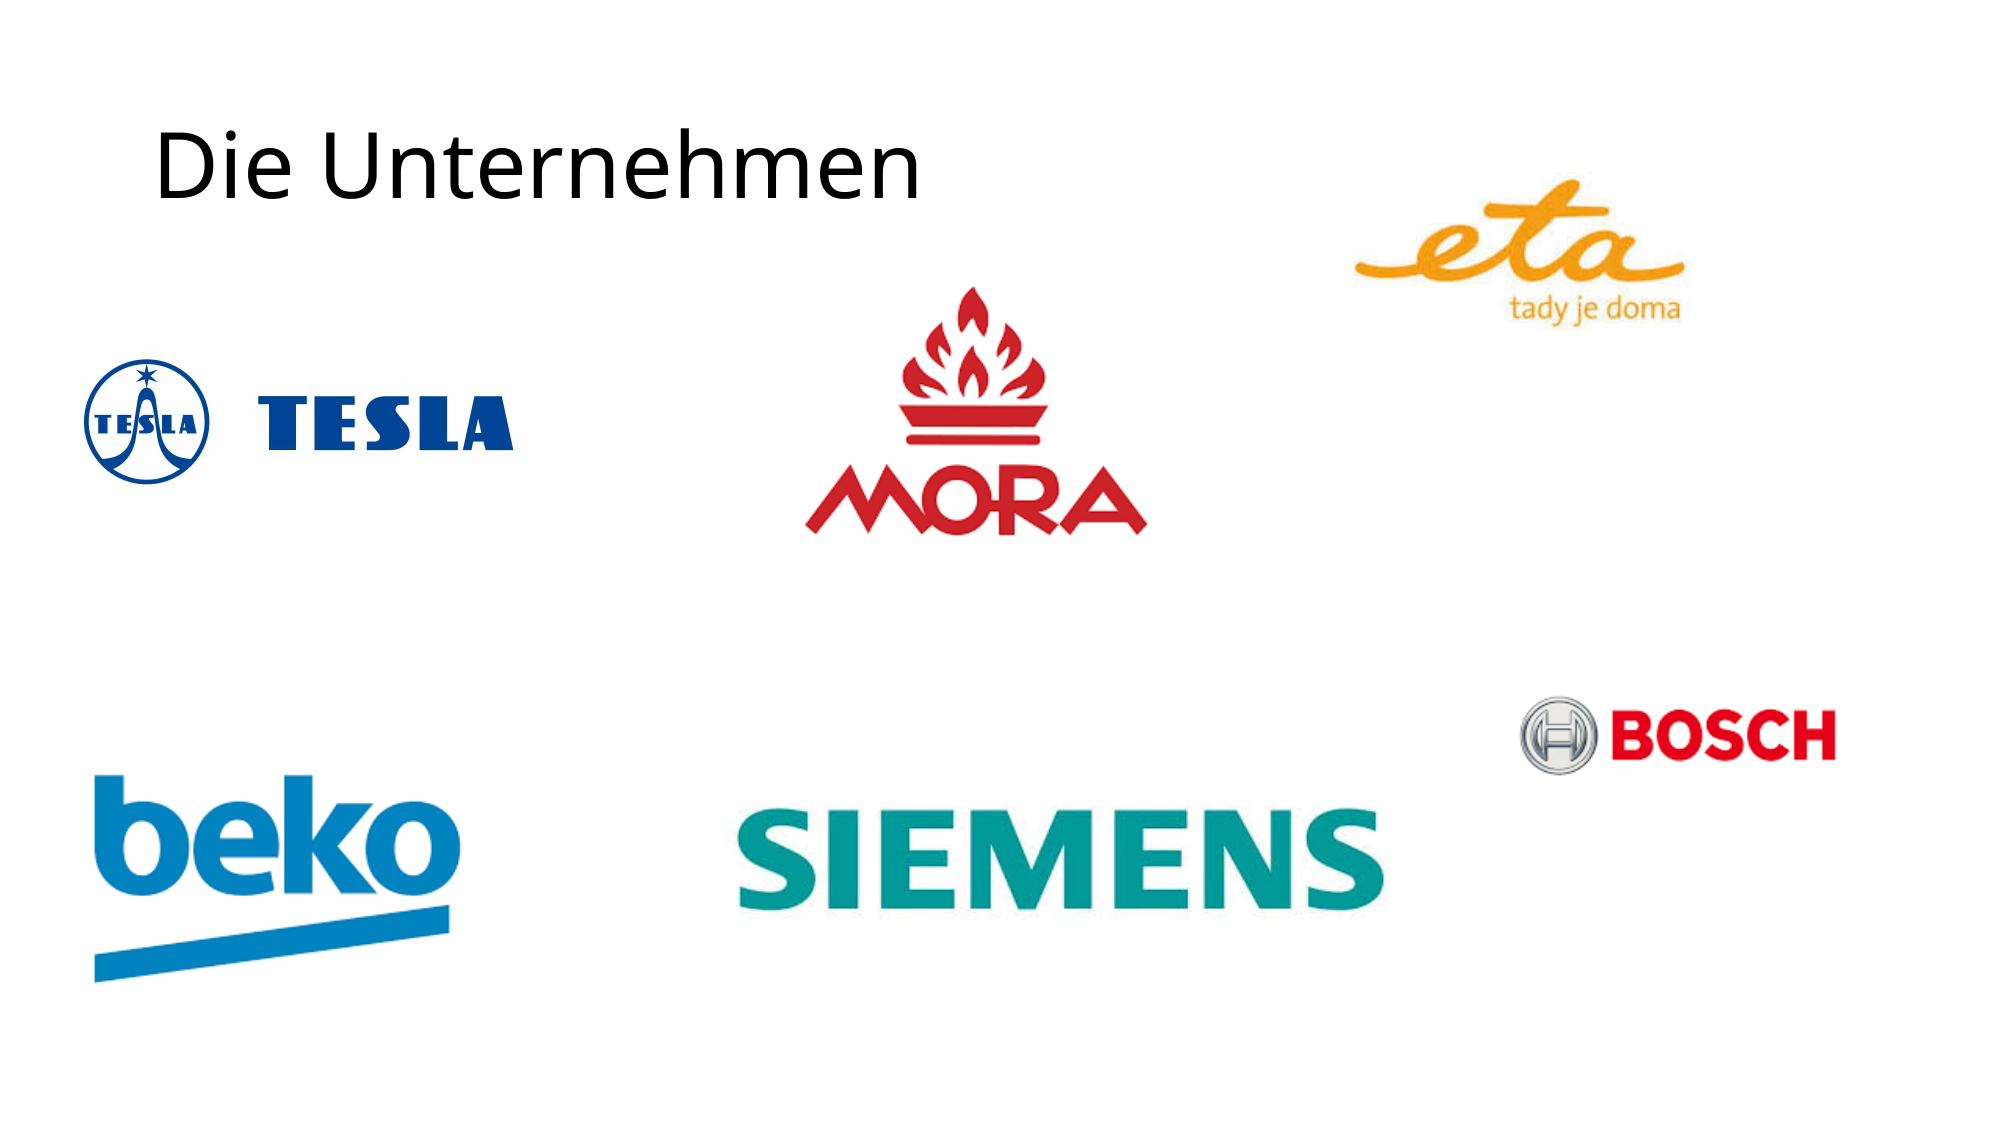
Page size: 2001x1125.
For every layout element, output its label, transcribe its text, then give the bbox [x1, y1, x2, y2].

picture [1427, 616, 1940, 857]
picture [62, 338, 537, 504]
picture [62, 736, 493, 1023]
title Die Unternehmen [137, 59, 1863, 278]
picture [714, 769, 1415, 945]
picture [800, 245, 1153, 598]
picture [1291, 160, 1761, 331]
